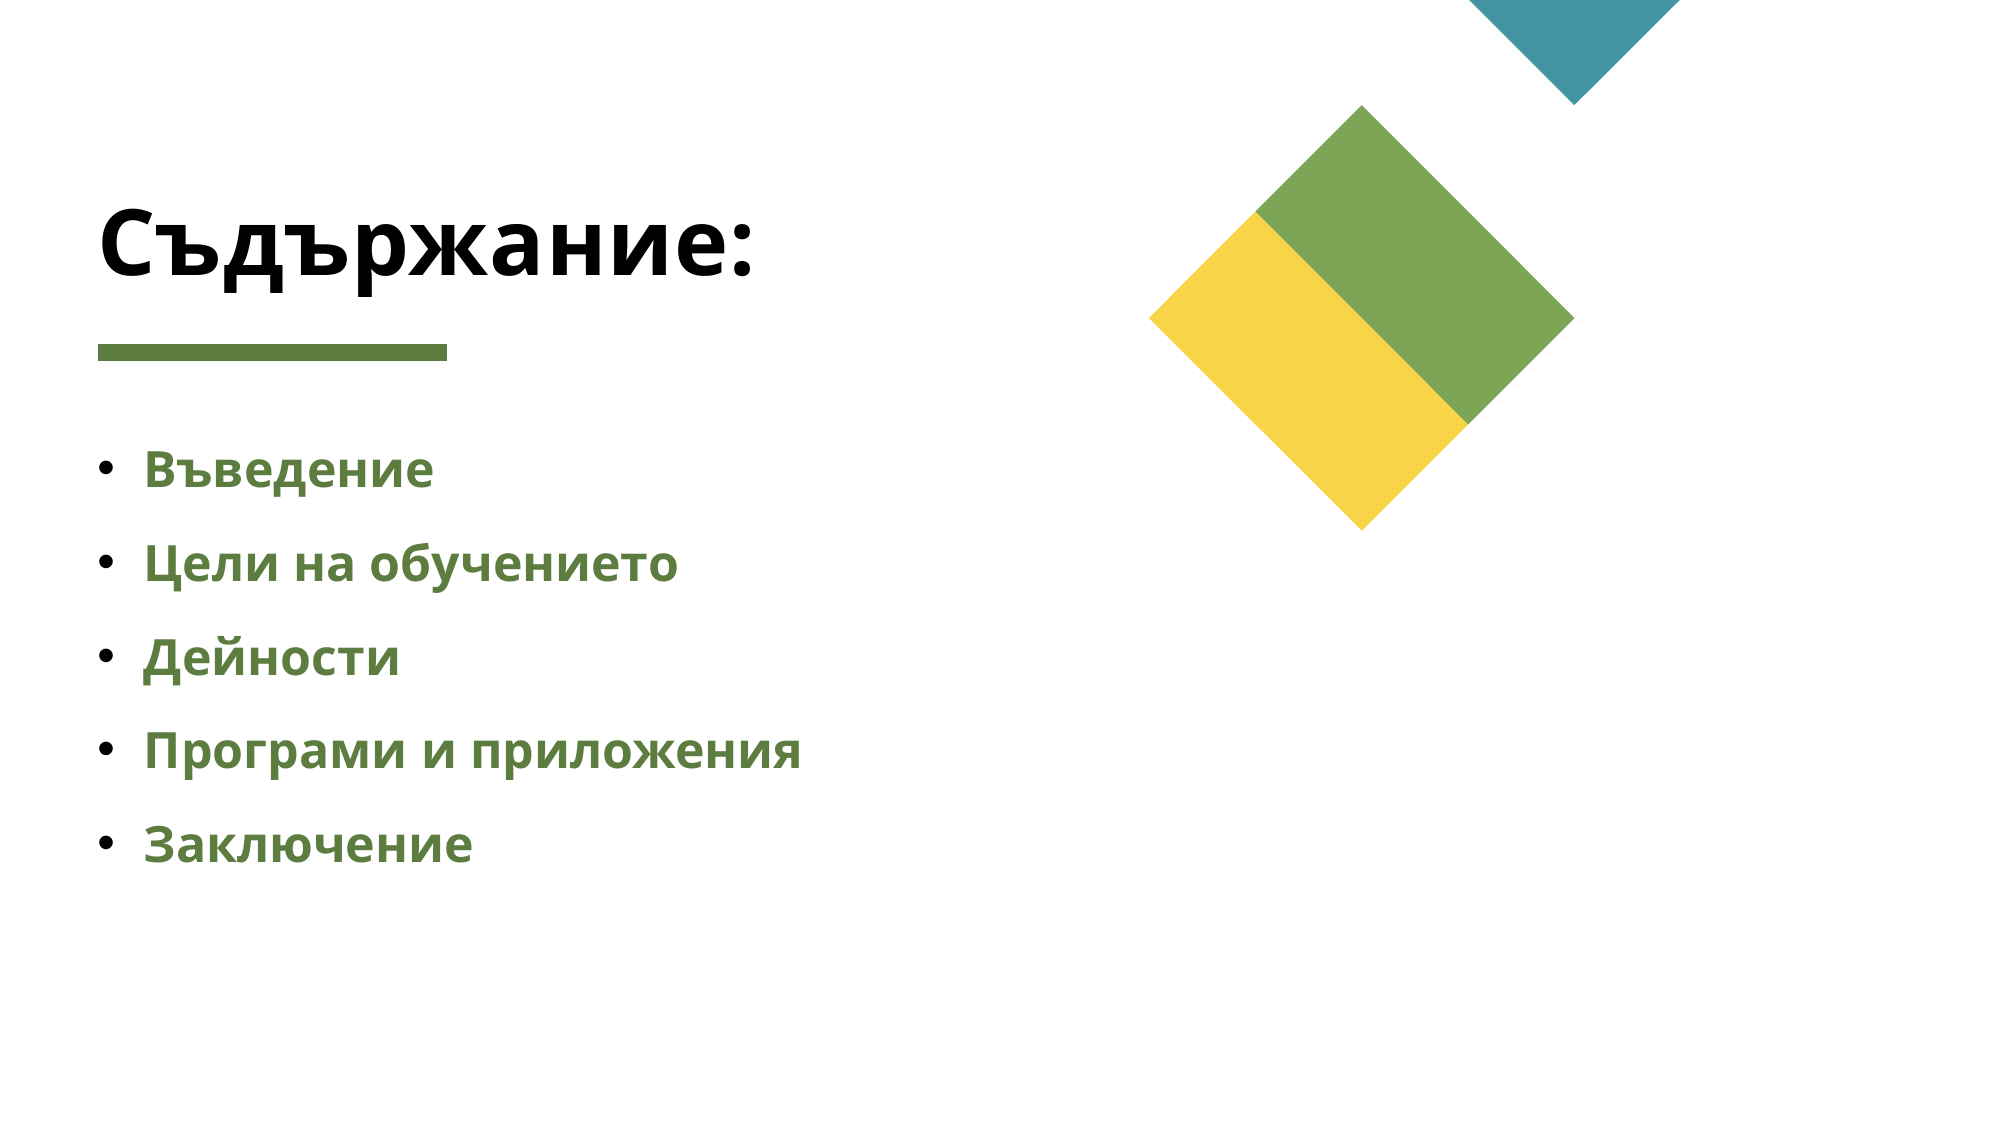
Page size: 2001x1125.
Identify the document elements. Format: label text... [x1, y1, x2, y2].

list Въведение Цели на обучението Дейности Програми и приложения Заключение [97, 374, 1211, 983]
title Съдържание: [97, 31, 1211, 293]
